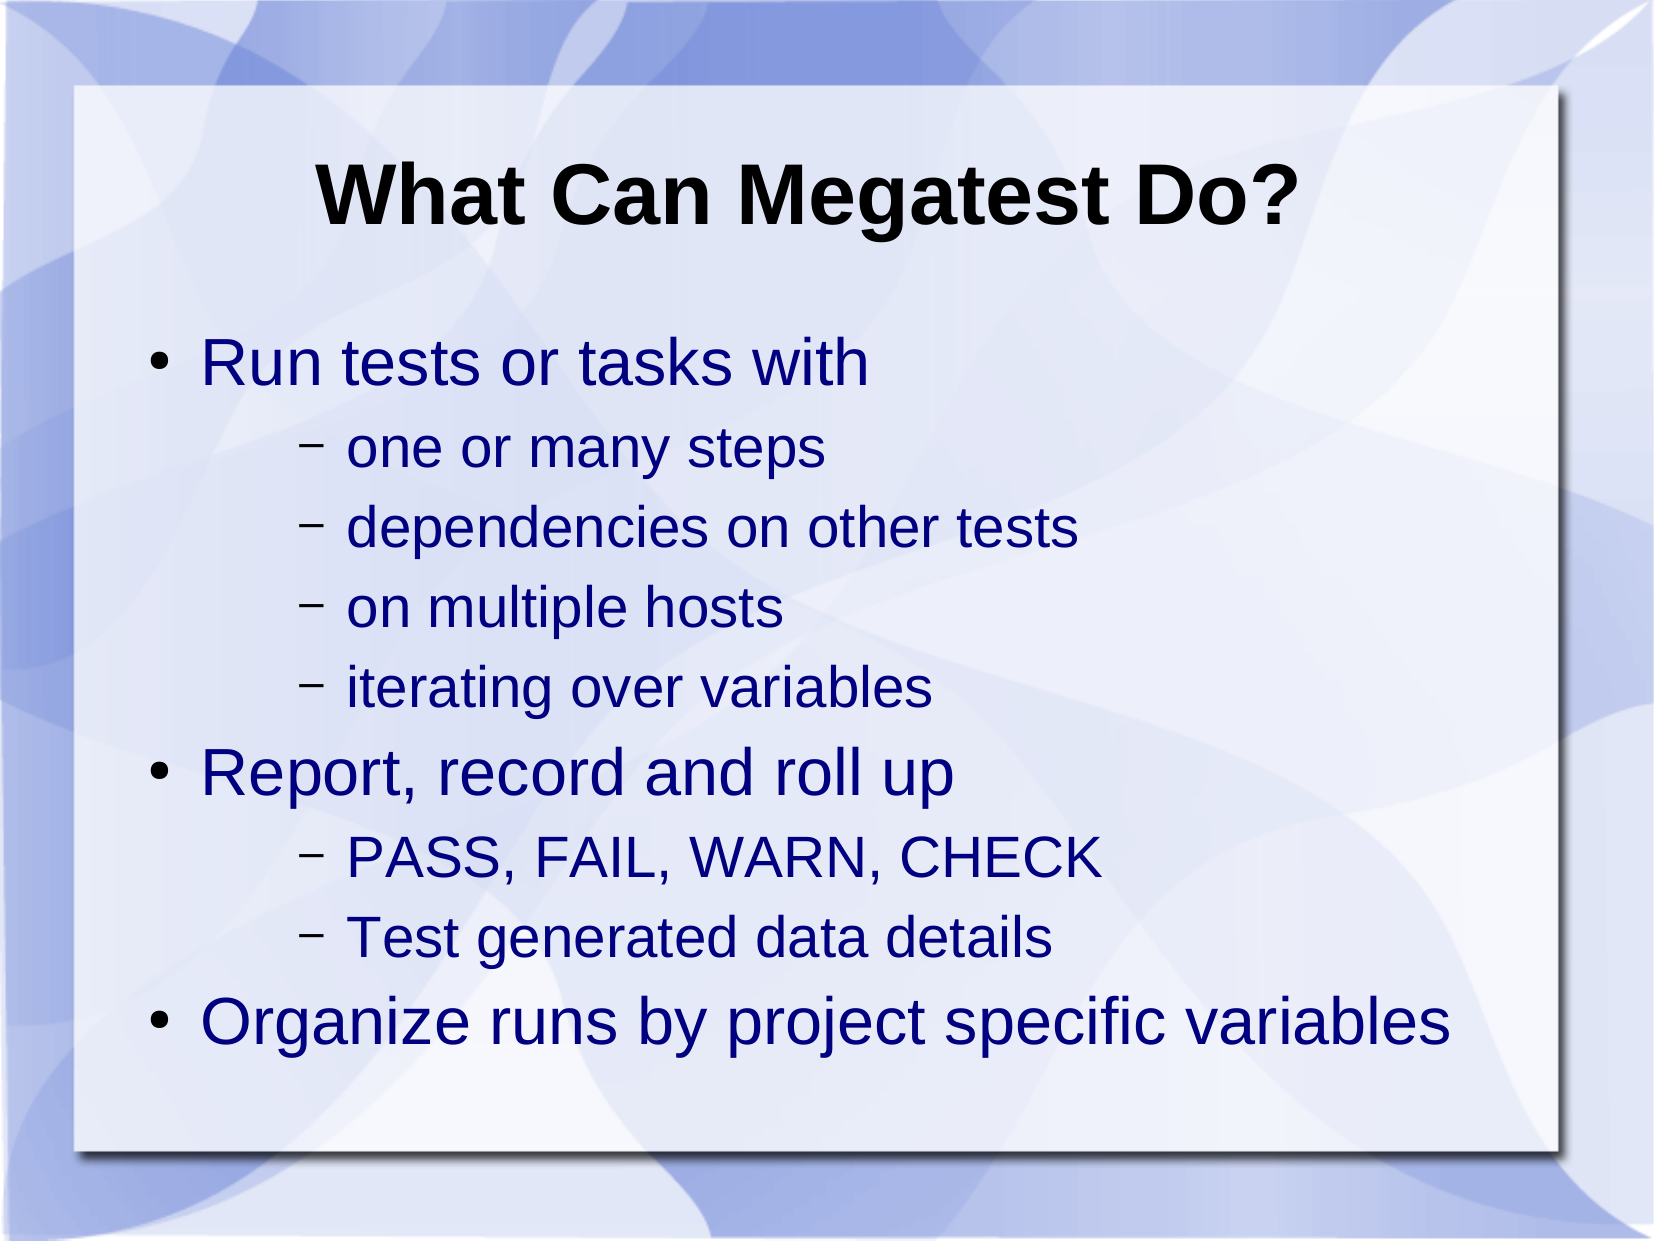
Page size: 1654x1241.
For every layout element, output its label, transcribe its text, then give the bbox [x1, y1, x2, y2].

picture [0, 0, 1654, 1241]
list Run tests or tasks with one or many steps dependencies on other tests on multiple hosts iterating over variables Report, record and roll up PASS, FAIL, WARN, CHECK Test generated data details Organize runs by project specific variables [129, 324, 1489, 1060]
title What Can Megatest Do? [82, 90, 1536, 298]
